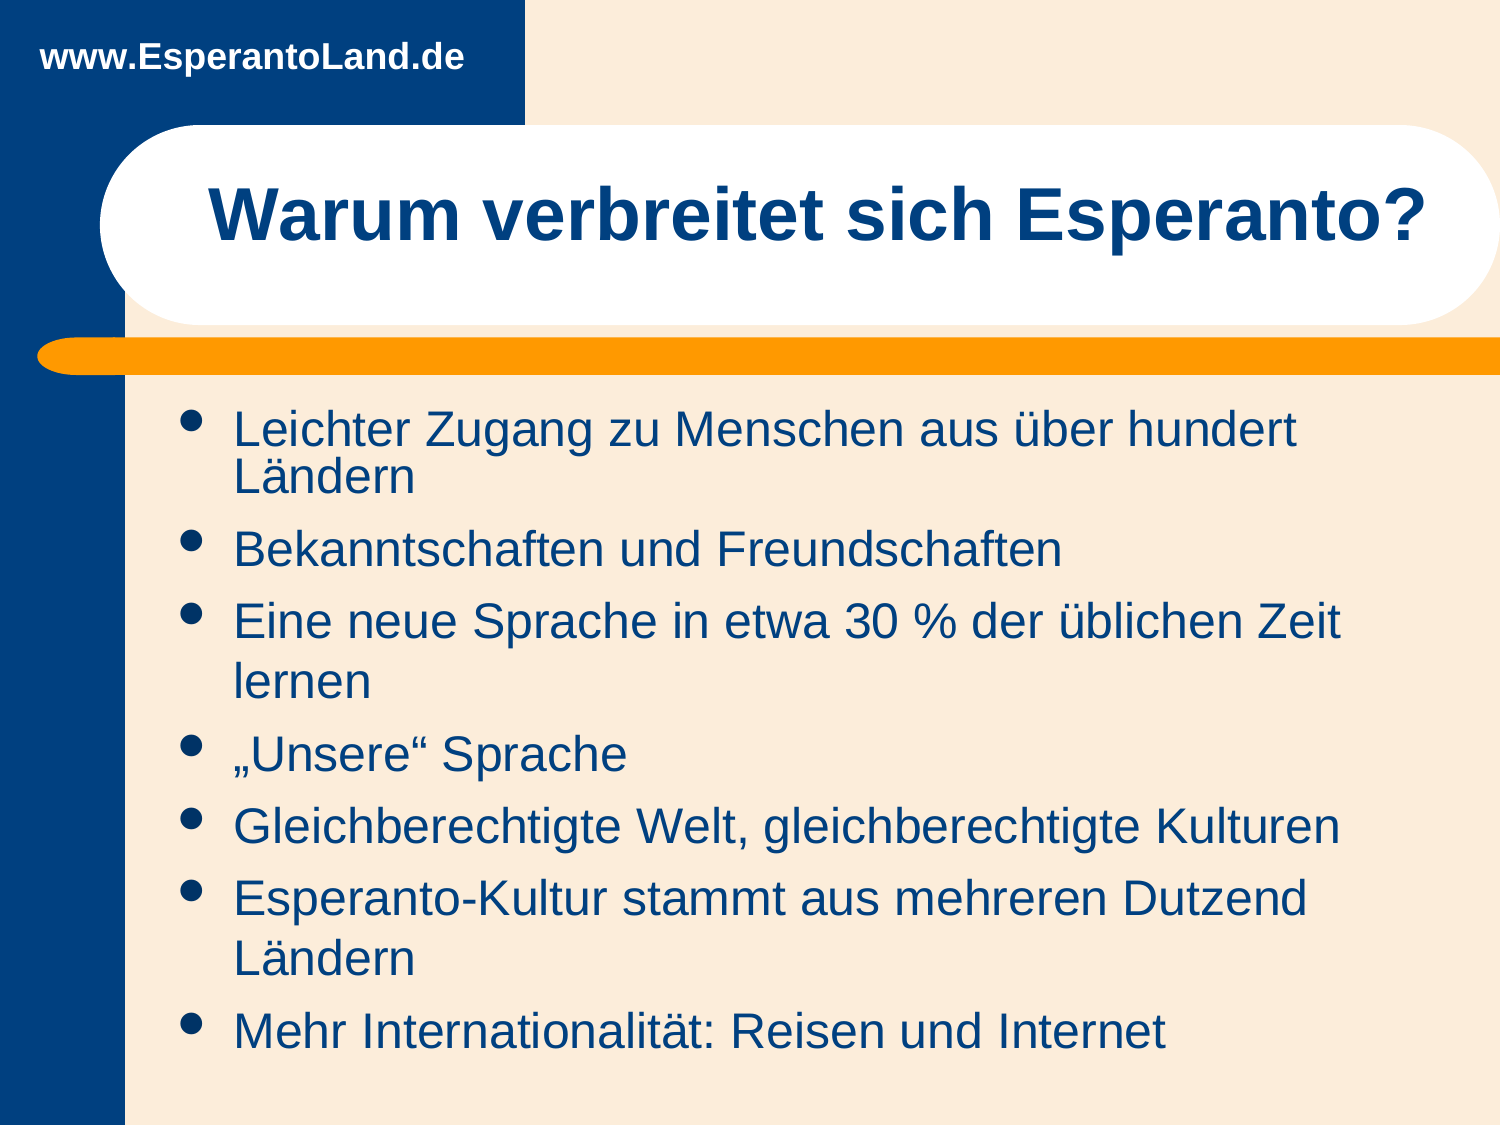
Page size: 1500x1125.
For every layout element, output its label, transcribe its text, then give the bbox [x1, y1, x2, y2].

list Leichter Zugang zu Menschen aus über hundert Ländern Bekanntschaften und Freundschaften Eine neue Sprache in etwa 30 % der üblichen Zeit lernen „Unsere“ Sprache Gleichberechtigte Welt, gleichberechtigte Kulturen Esperanto-Kultur stammt aus mehreren Dutzend Ländern Mehr Internationalität: Reisen und Internet [162, 399, 1413, 1088]
title Warum verbreitet sich Esperanto? [162, 124, 1475, 313]
